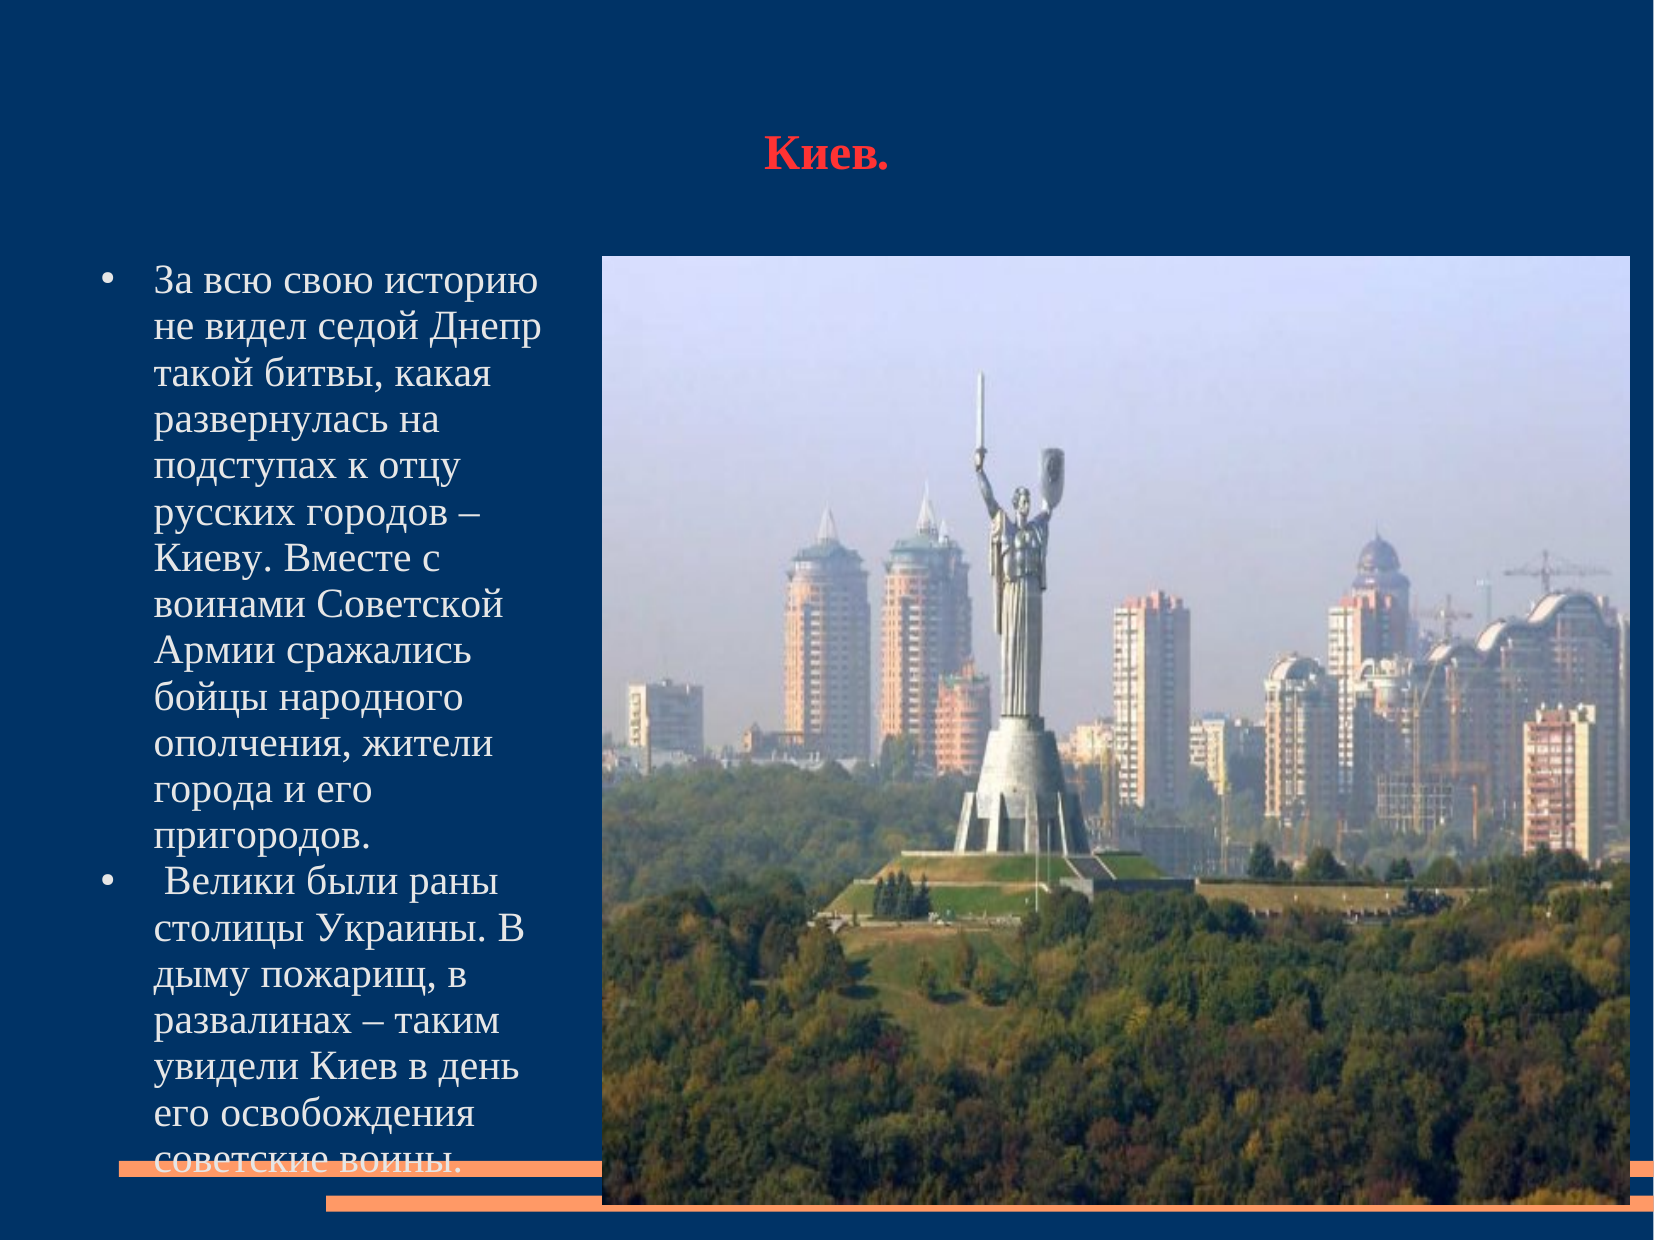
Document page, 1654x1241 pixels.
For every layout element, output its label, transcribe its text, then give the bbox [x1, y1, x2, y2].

picture [602, 256, 1630, 1205]
title Киев. [121, 49, 1534, 257]
list За всю свою историю не видел седой Днепр такой битвы, какая развернулась на подступах к отцу русских городов – Киеву. Вместе с воинами Советской Армии сражались бойцы народного ополчения, жители города и его пригородов. Велики были раны столицы Украины. В дыму пожарищ, в развалинах – таким увидели Киев в день его освобождения советские воины. [82, 256, 567, 1241]
